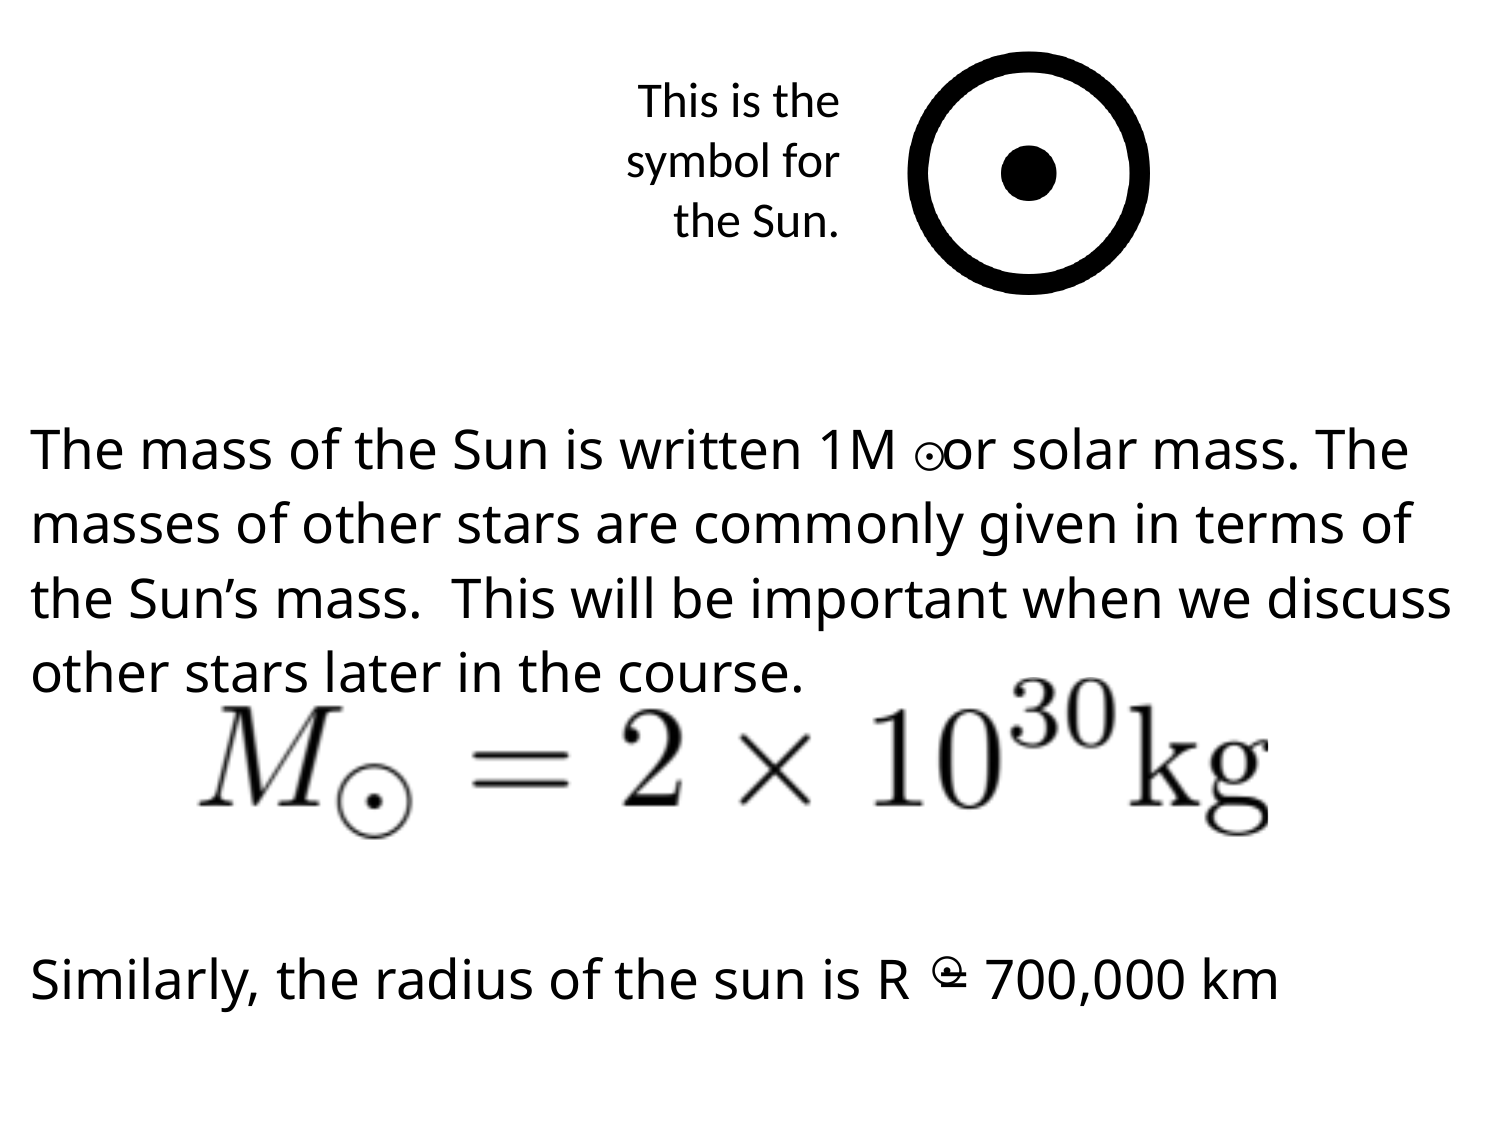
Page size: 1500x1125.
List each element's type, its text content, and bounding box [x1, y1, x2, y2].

list The mass of the Sun is written 1M or solar mass. The masses of other stars are commonly given in terms of the Sun’s mass. This will be important when we discuss other stars later in the course. Similarly, the radius of the sun is R = 700,000 km [30, 195, 1471, 1125]
picture [909, 436, 950, 477]
picture [855, 0, 1202, 347]
text_box This is the symbol for the Sun. [555, 60, 856, 255]
picture [926, 950, 968, 991]
picture [195, 677, 1269, 841]
